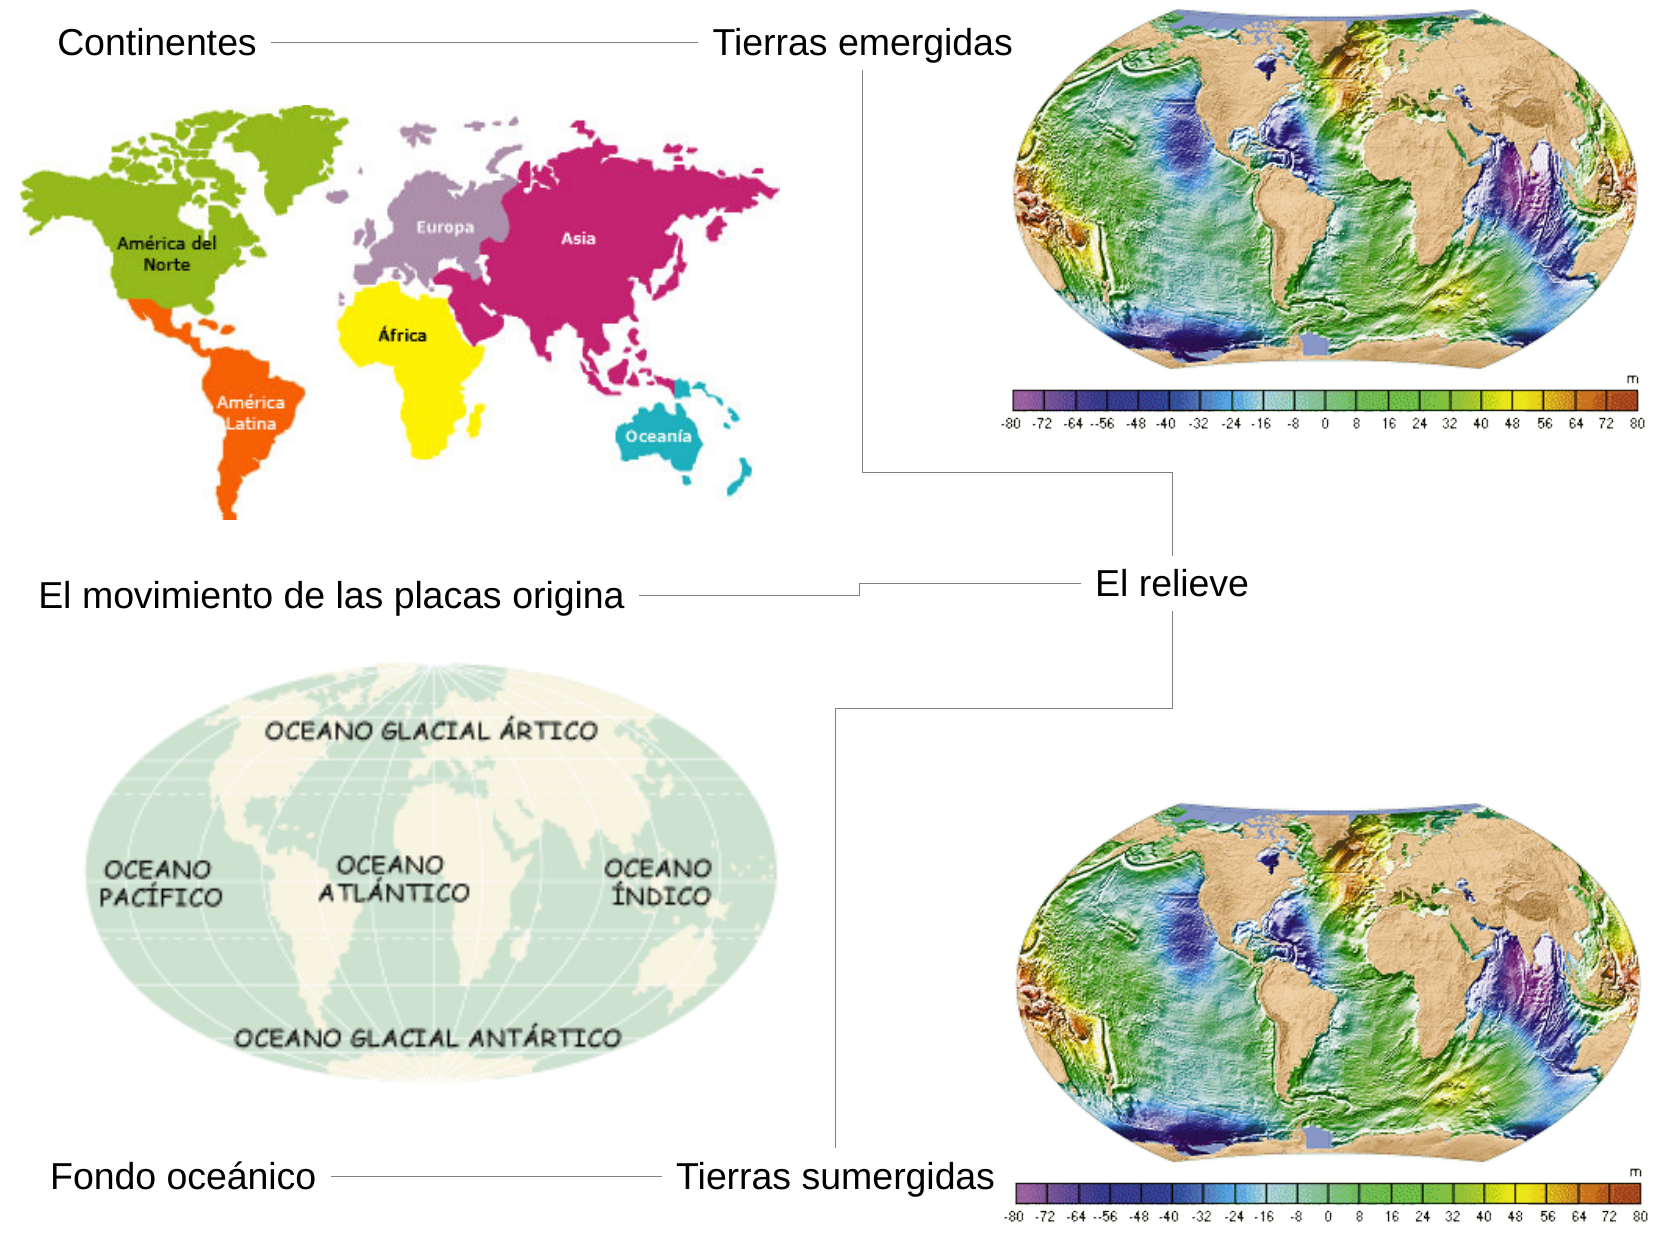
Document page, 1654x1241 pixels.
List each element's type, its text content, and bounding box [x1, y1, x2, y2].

text_box Fondo oceánico [35, 1147, 332, 1205]
picture [1000, 9, 1651, 432]
text_box Continentes [42, 14, 272, 71]
text_box Tierras emergidas [697, 14, 1000, 71]
text_box El relieve [1080, 555, 1264, 612]
text_box Tierras sumergidas [661, 1147, 1003, 1205]
text_box El movimiento de las placas origina [23, 566, 640, 624]
picture [20, 105, 780, 520]
picture [1003, 803, 1654, 1225]
picture [82, 661, 780, 1087]
